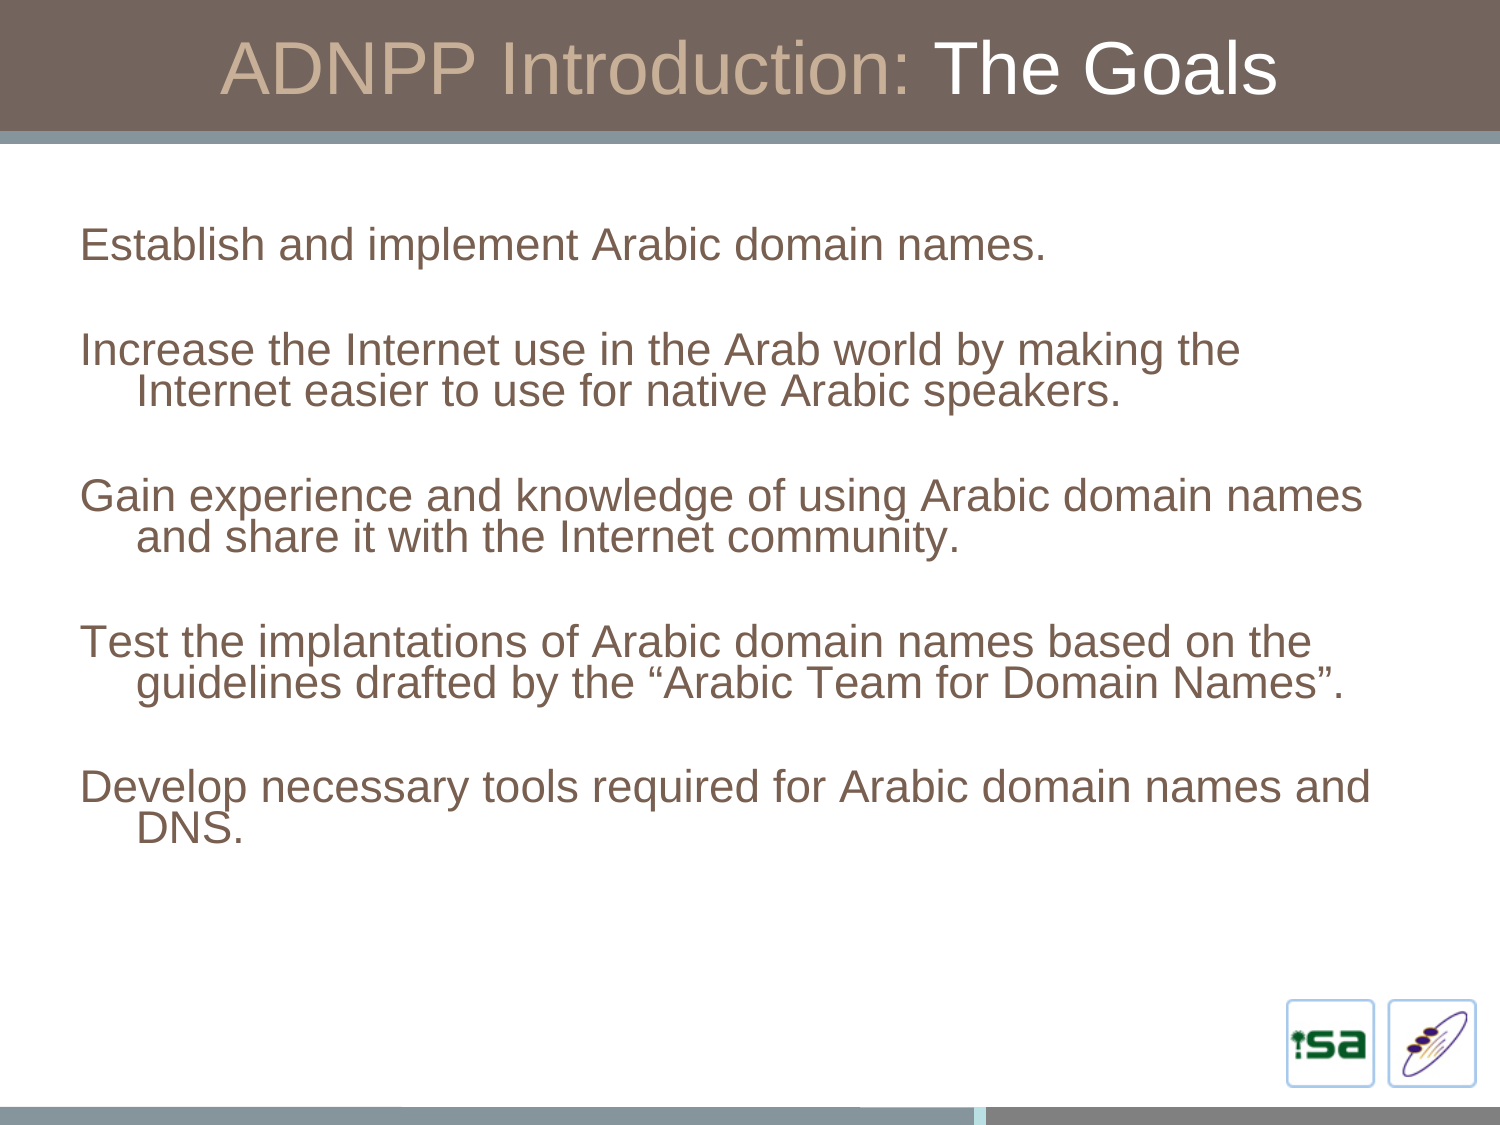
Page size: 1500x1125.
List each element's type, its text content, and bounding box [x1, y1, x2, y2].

picture [1286, 999, 1477, 1088]
text_box ADNPP Introduction: The Goals [0, 0, 1500, 131]
list Establish and implement Arabic domain names. Increase the Internet use in the Arab world by making the Internet easier to use for native Arabic speakers. Gain experience and knowledge of using Arabic domain names and share it with the Internet community. Test the implantations of Arabic domain names based on the guidelines drafted by the “Arabic Team for Domain Names”. Develop necessary tools required for Arabic domain names and DNS. [64, 219, 1415, 1000]
